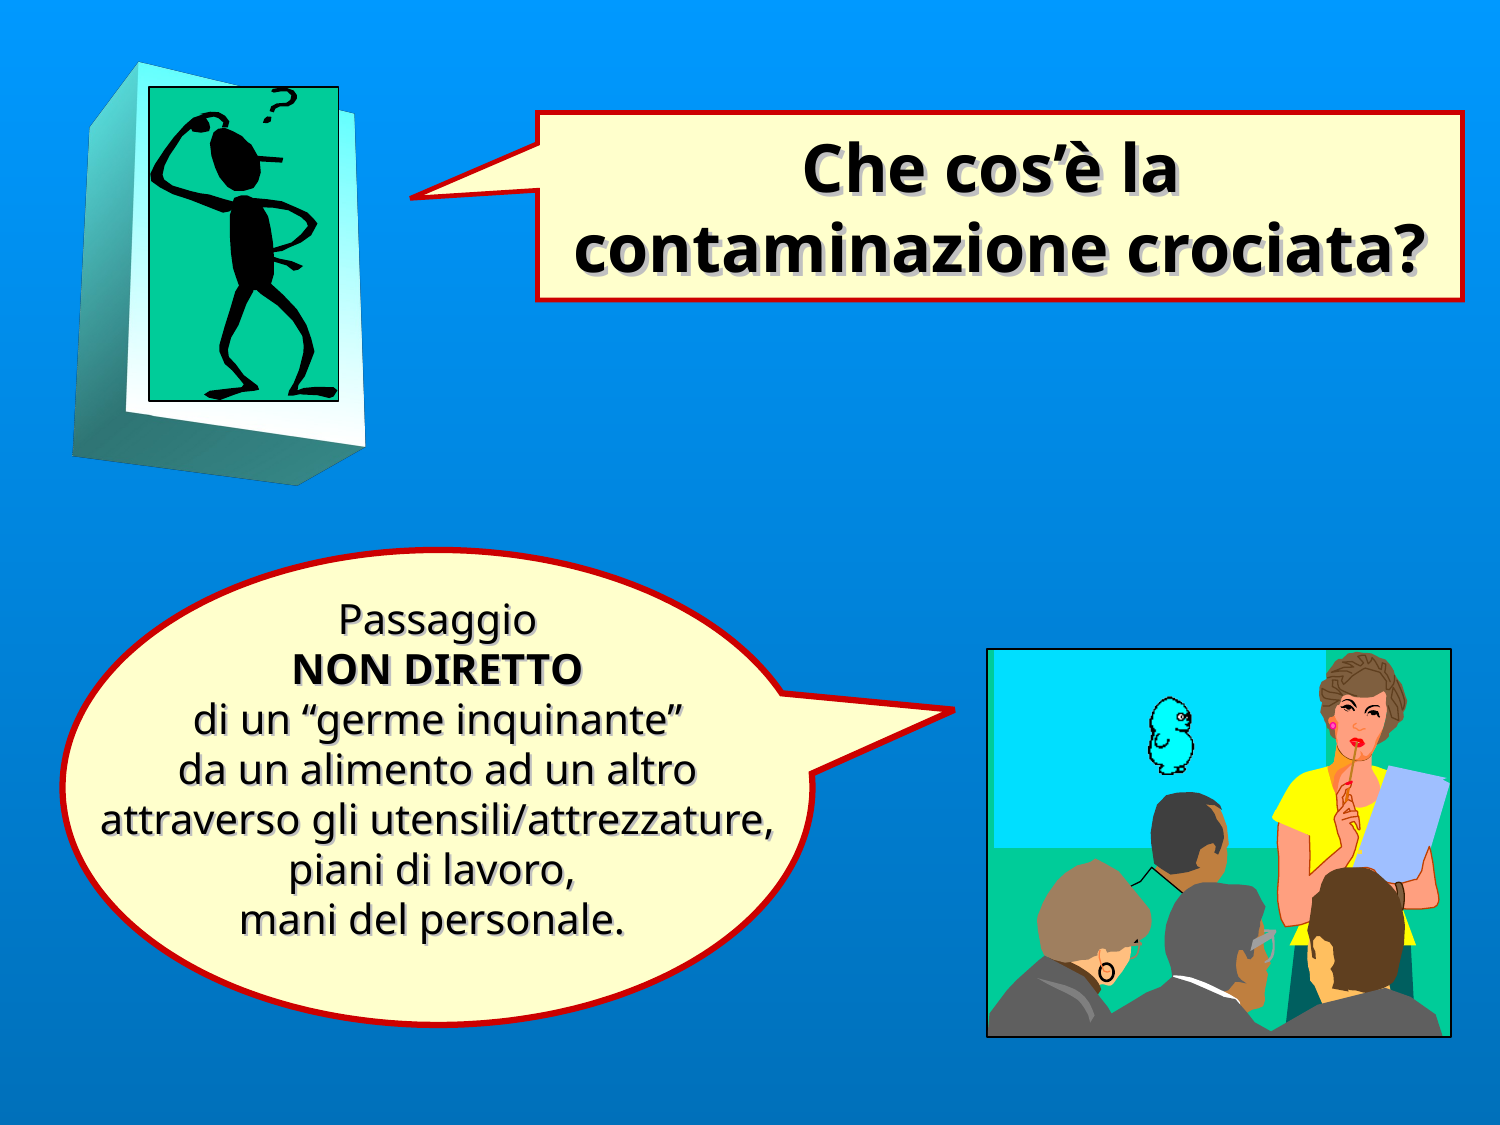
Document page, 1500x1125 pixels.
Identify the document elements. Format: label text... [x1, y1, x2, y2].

chart [987, 650, 1451, 1037]
text_box [127, 63, 365, 446]
picture [1112, 655, 1232, 775]
chart [150, 87, 338, 401]
text_box Passaggio NON DIRETTO di un “germe inquinante” da un alimento ad un altro attraverso gli utensili/attrezzature, piani di lavoro, mani del personale. [62, 549, 955, 1025]
text_box Che cos’è la contaminazione crociata? [410, 112, 1463, 300]
